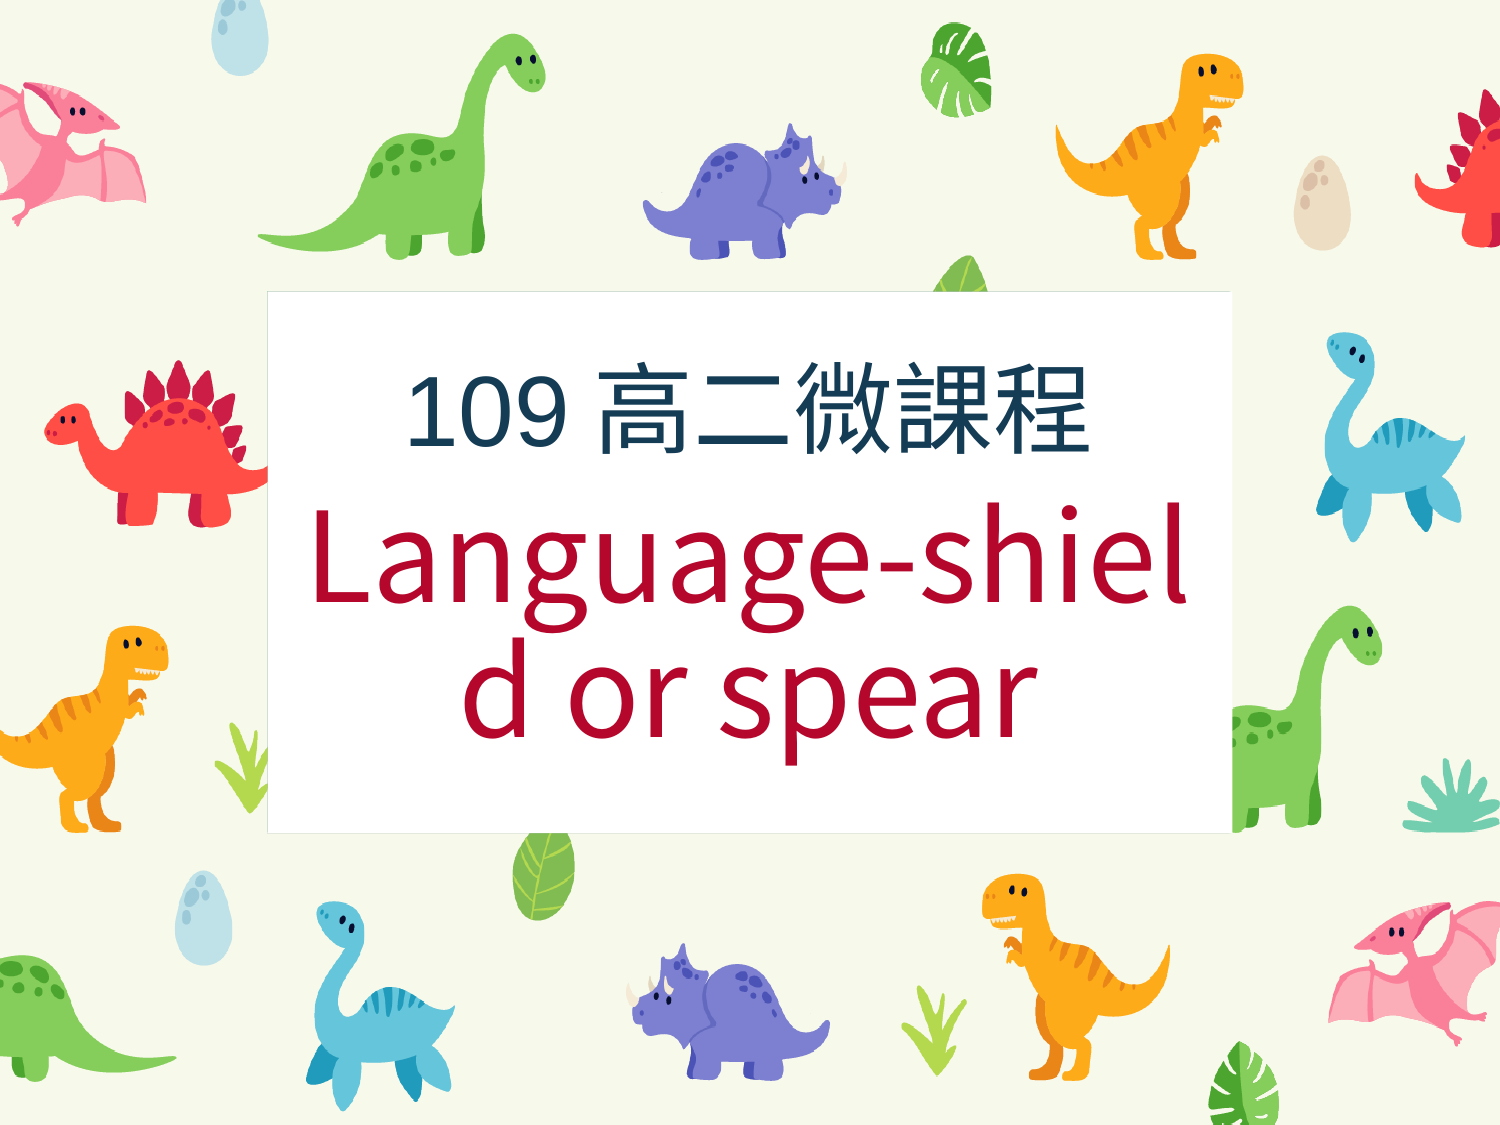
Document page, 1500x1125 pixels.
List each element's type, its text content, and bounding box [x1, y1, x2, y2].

picture [0, 0, 1500, 1125]
title 109高二微課程 Language-shield or spear [266, 385, 1232, 740]
